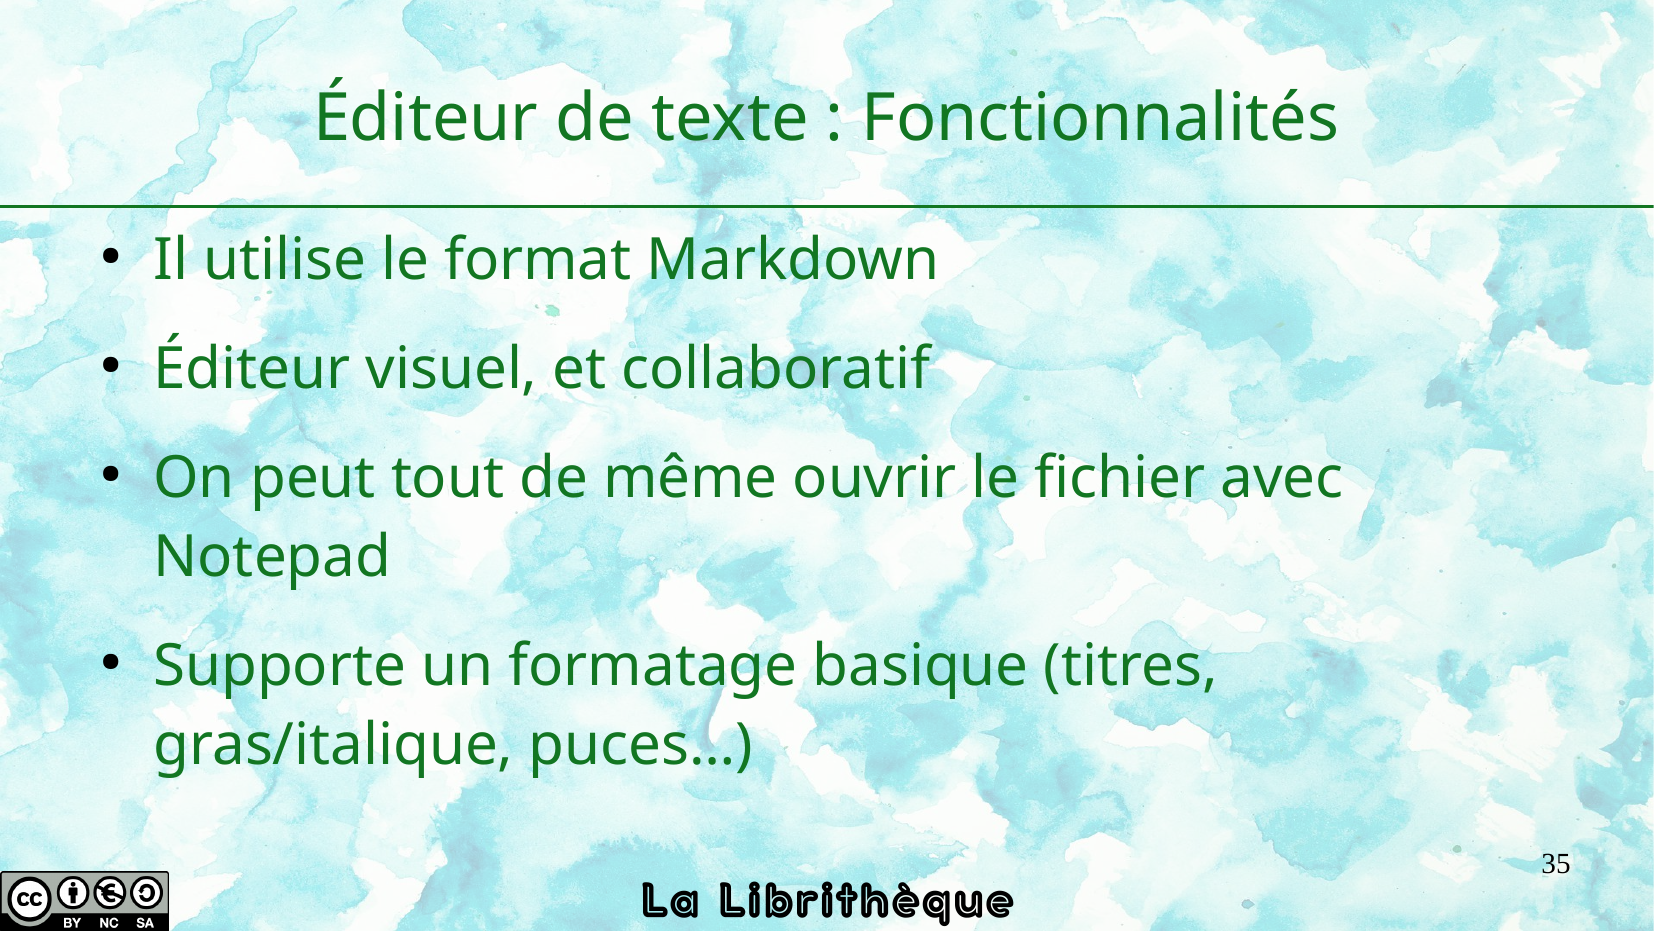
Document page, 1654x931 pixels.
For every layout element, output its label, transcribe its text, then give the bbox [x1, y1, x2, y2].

picture [0, 871, 169, 931]
title Éditeur de texte : Fonctionnalités [82, 37, 1571, 193]
list Il utilise le format Markdown Éditeur visuel, et collaboratif On peut tout de même ouvrir le fichier avec Notepad Supporte un formatage basique (titres, gras/italique, puces…) [82, 217, 1571, 827]
picture [628, 827, 1026, 931]
